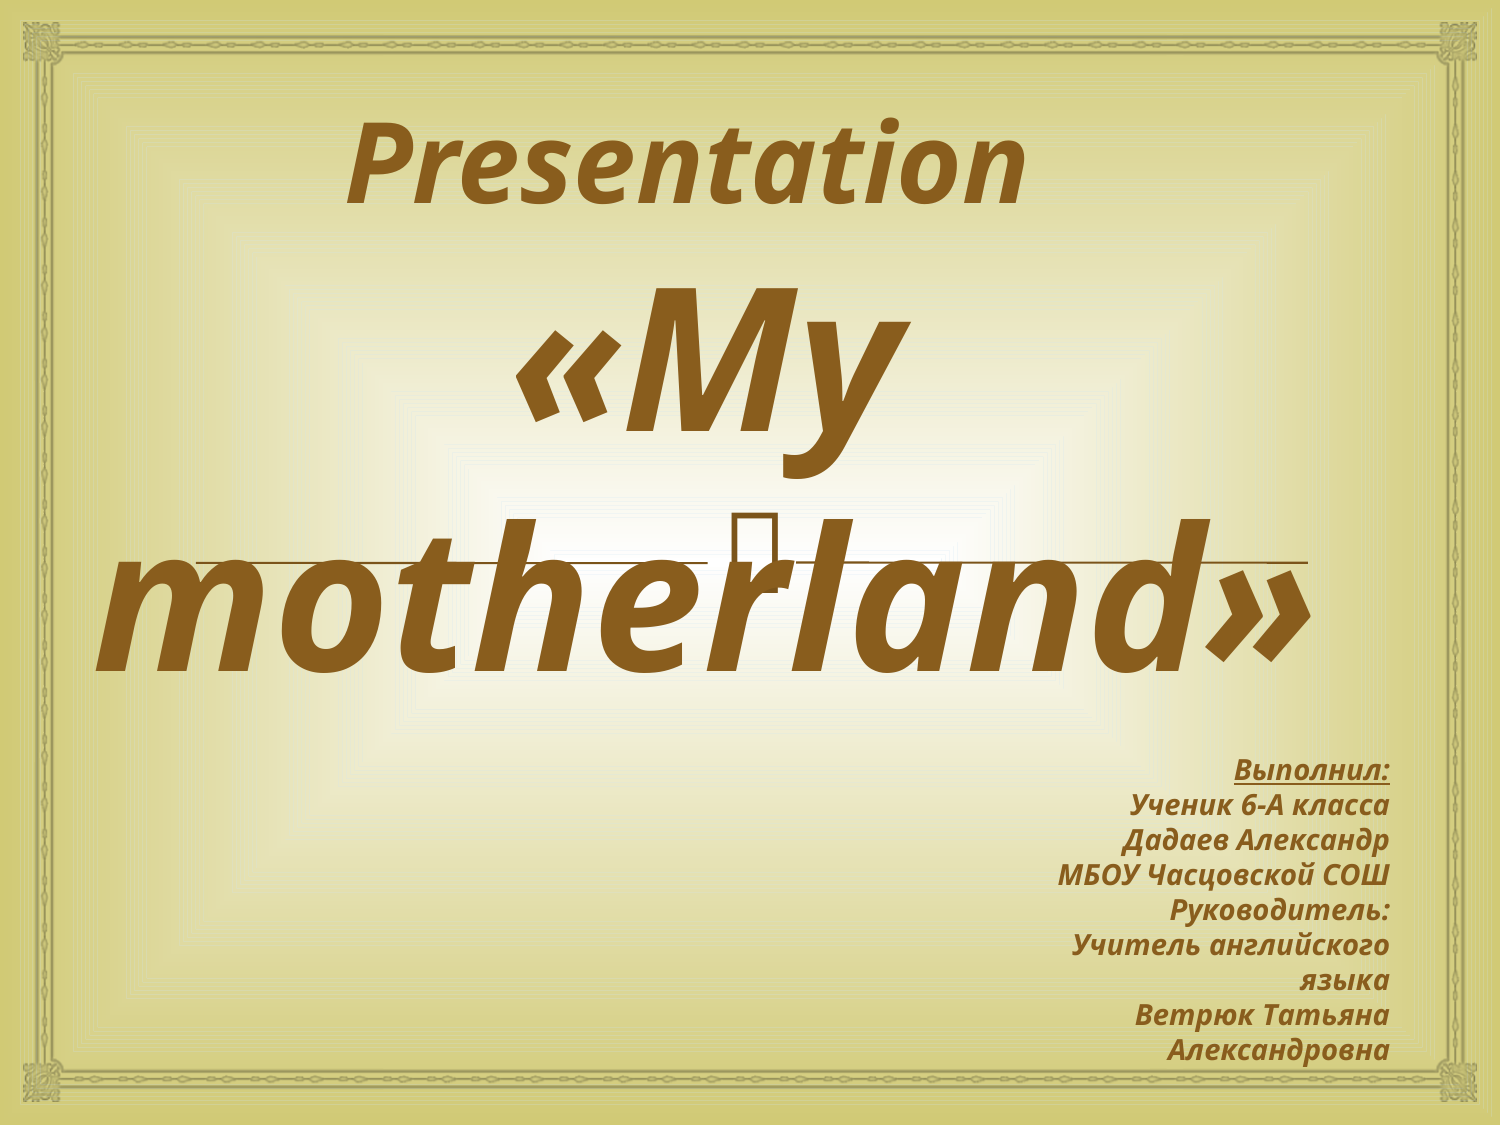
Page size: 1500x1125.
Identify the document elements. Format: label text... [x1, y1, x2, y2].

subtitle Выполнил: Ученик 6-А класса Дадаев Александр МБОУ Часцовской СОШ Руководитель: Учитель английского языка Ветрюк Татьяна Александровна [962, 744, 1405, 1055]
picture [0, 0, 1500, 1125]
title Presentation «My motherland» [52, 59, 1359, 284]
